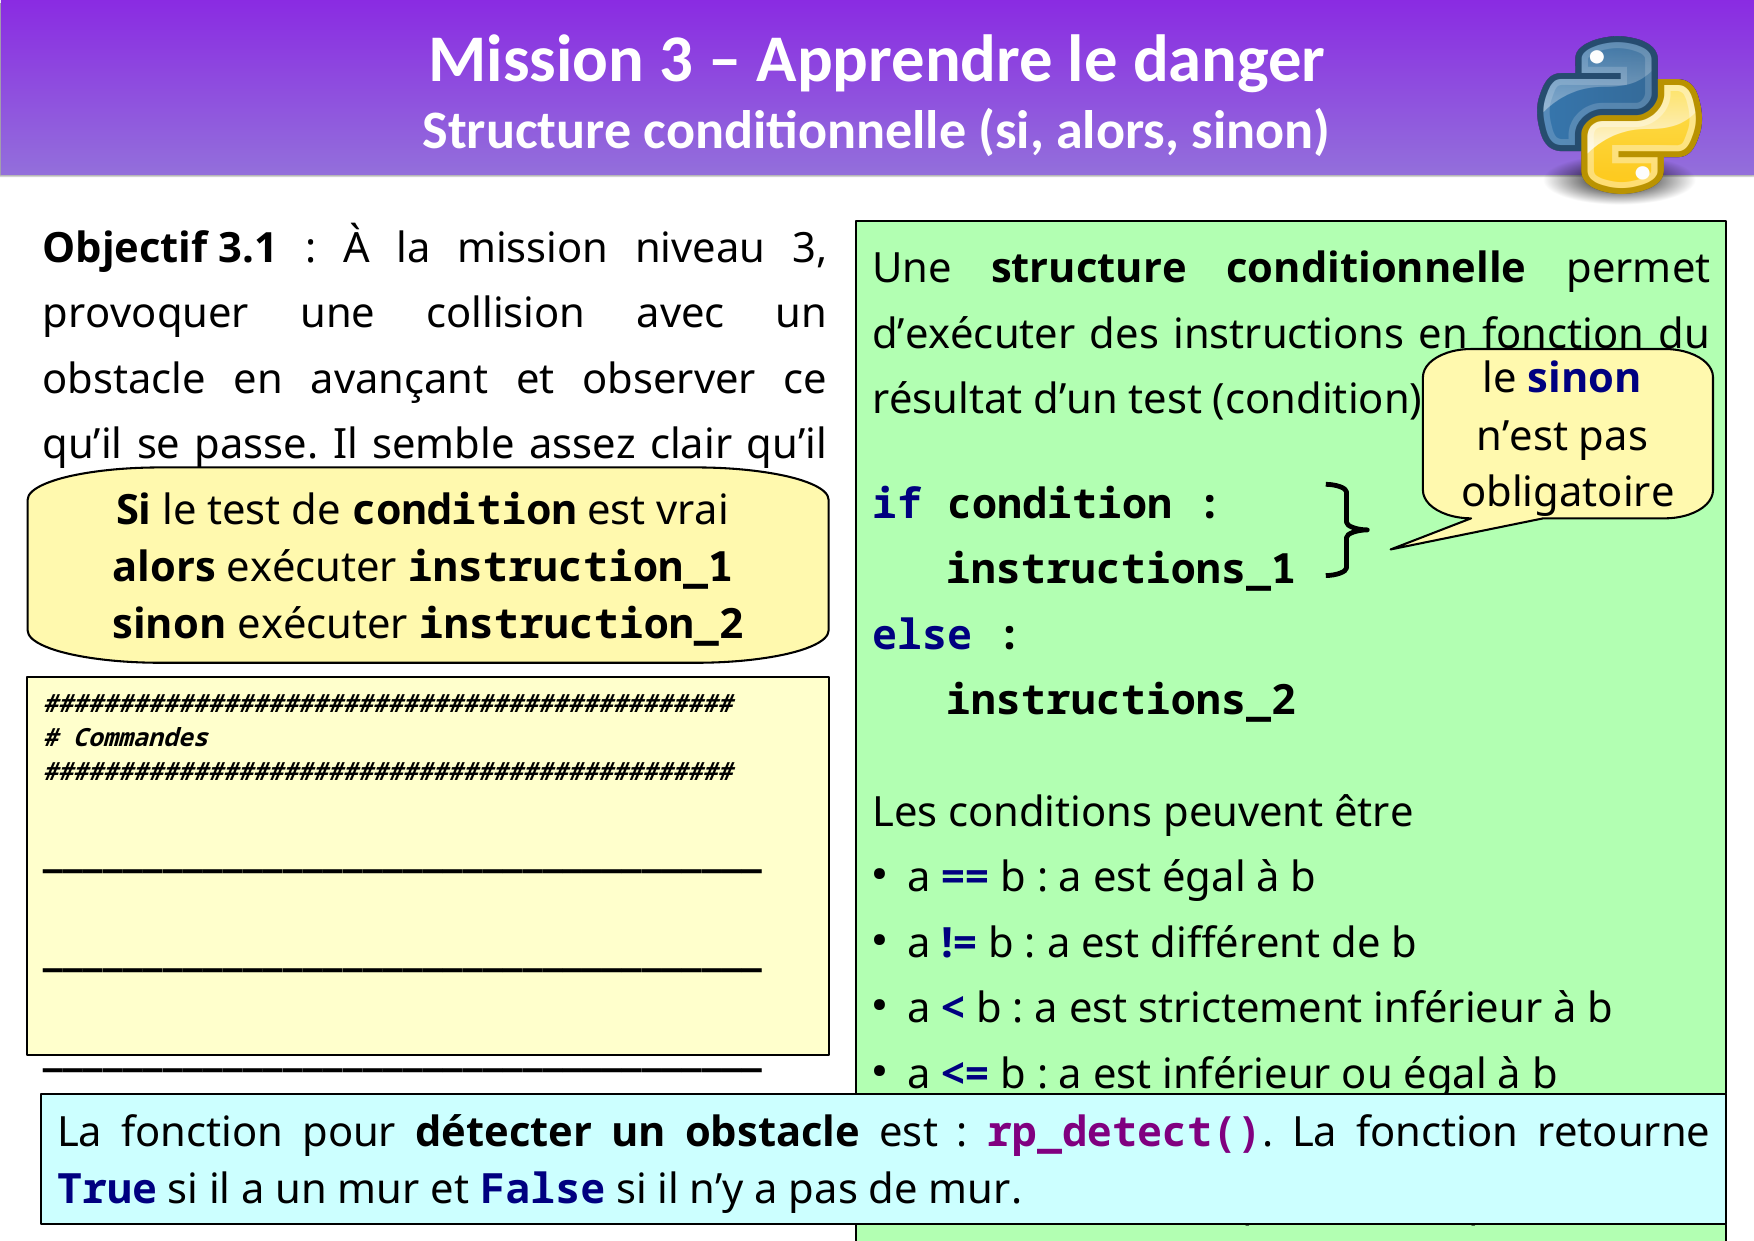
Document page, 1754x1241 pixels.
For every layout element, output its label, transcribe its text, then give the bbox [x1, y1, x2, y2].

text_box Mission 3 – Apprendre le danger Structure conditionnelle (si, alors, sinon) [0, 0, 1754, 175]
text_box Si le test de condition est vrai alors exécuter instruction_1 sinon exécuter instruction_2 [27, 467, 829, 663]
text_box Objectif 3.1 : À la mission niveau 3, provoquer une collision avec un obstacle en avançant et observer ce qu’il se passe. Il semble assez clair qu’il faut sécuriser l’avance du robot. [27, 201, 843, 457]
text_box La fonction pour détecter un obstacle est : rp_detect(). La fonction retourne True si il a un mur et False si il n’y a pas de mur. [41, 1093, 1727, 1205]
picture [1526, 32, 1713, 209]
text_box le sinon n’est pas obligatoire [1390, 349, 1714, 550]
text_box ############################################## # Commandes ############################################## ____________________________________ ____________________________________ ____________________________________ ____________________________________ [27, 677, 829, 1055]
text_box Une structure conditionnelle permet d’exécuter des instructions en fonction du résultat d’un test (condition). if condition : instructions_1 else : instructions_2 Les conditions peuvent être a == b : a est égal à b a != b : a est différent de b a < b : a est strictement inférieur à b a <= b : a est inférieur ou égal à b a ==b and c==d : les deux conditions doivent être vrai (fonction ET) a ==b or c==d : une des deux conditions doit être vrai (fonction OU) [856, 221, 1727, 1069]
